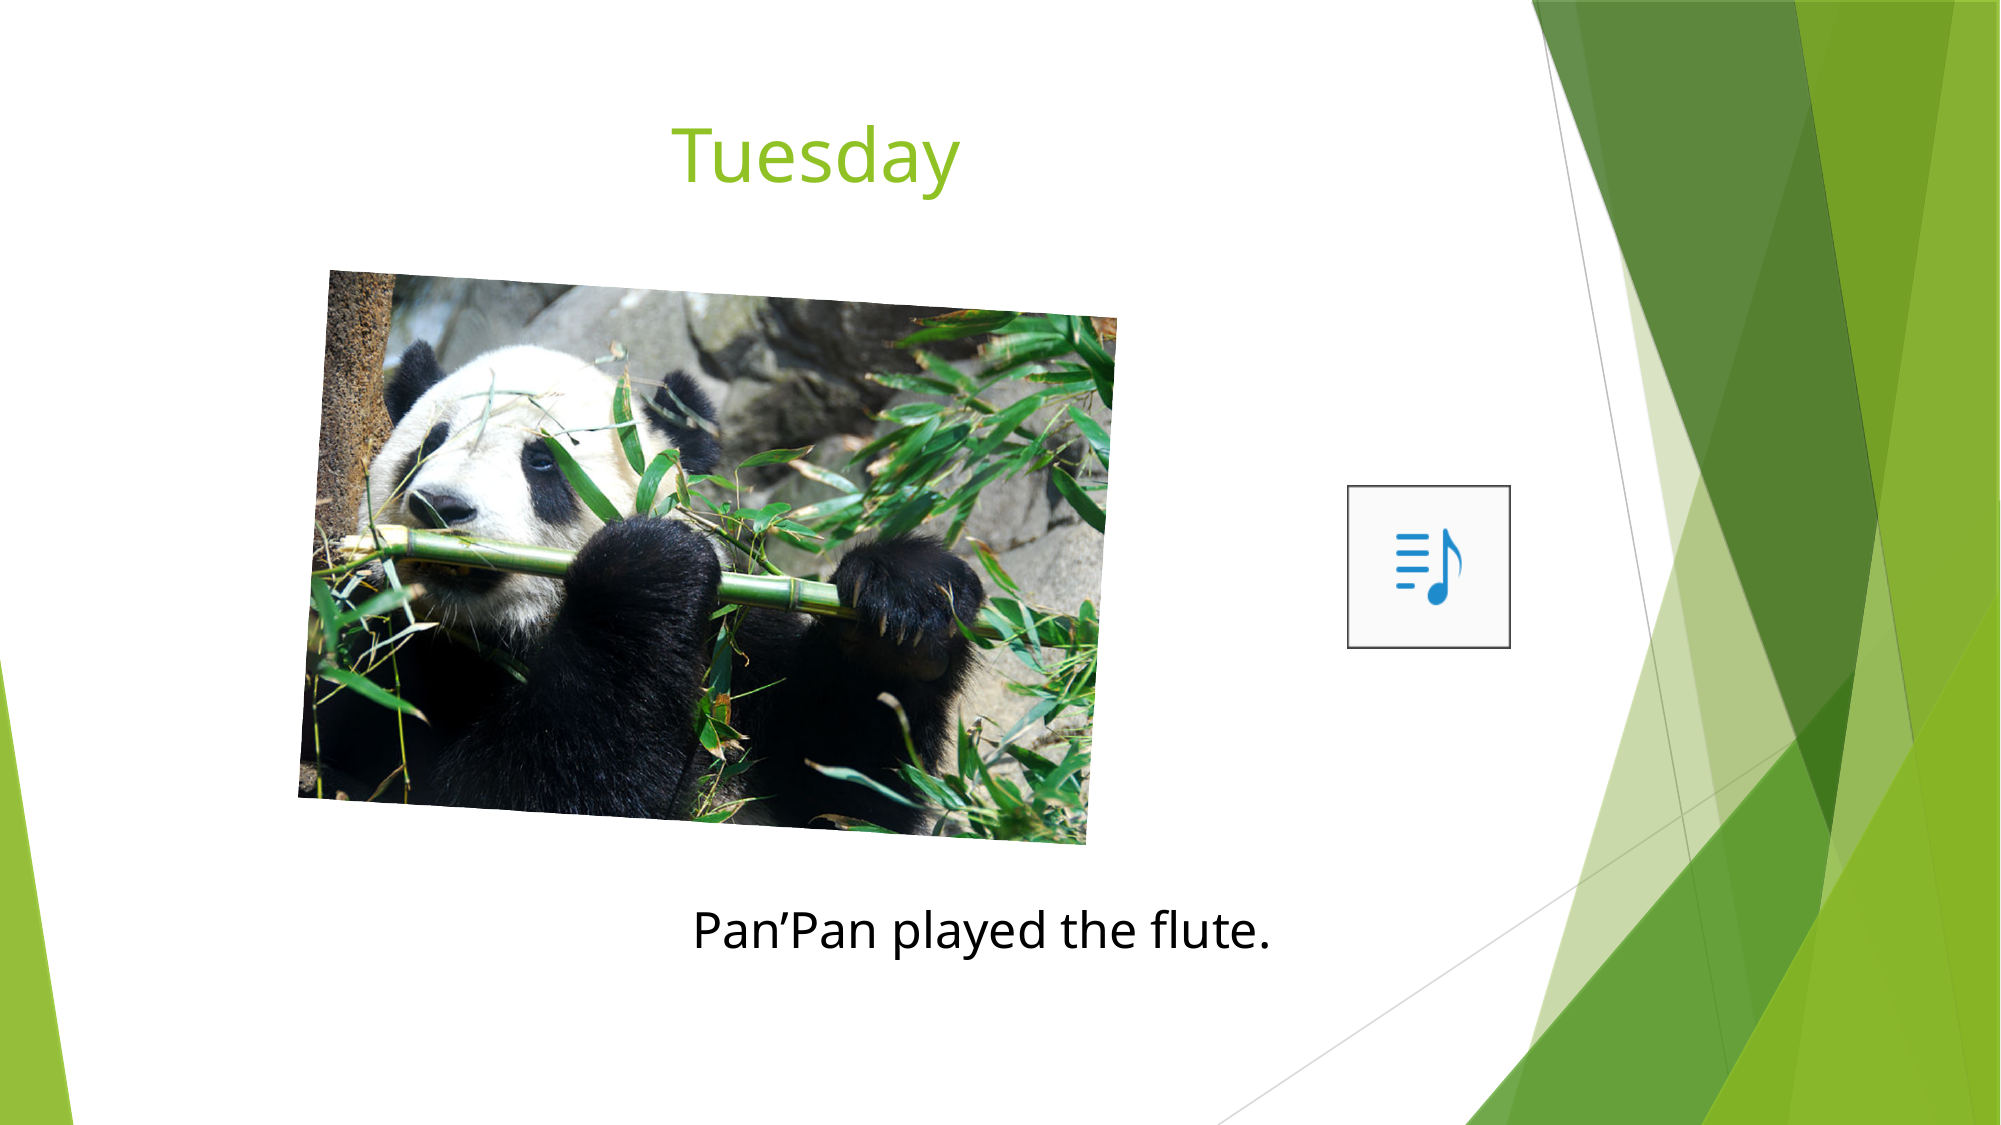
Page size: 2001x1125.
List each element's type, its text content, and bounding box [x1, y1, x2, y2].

text_box Pan’Pan played the flute. [527, 890, 1437, 966]
title Tuesday [111, 99, 1522, 317]
text_box [1346, 484, 1512, 650]
picture [297, 269, 1117, 845]
